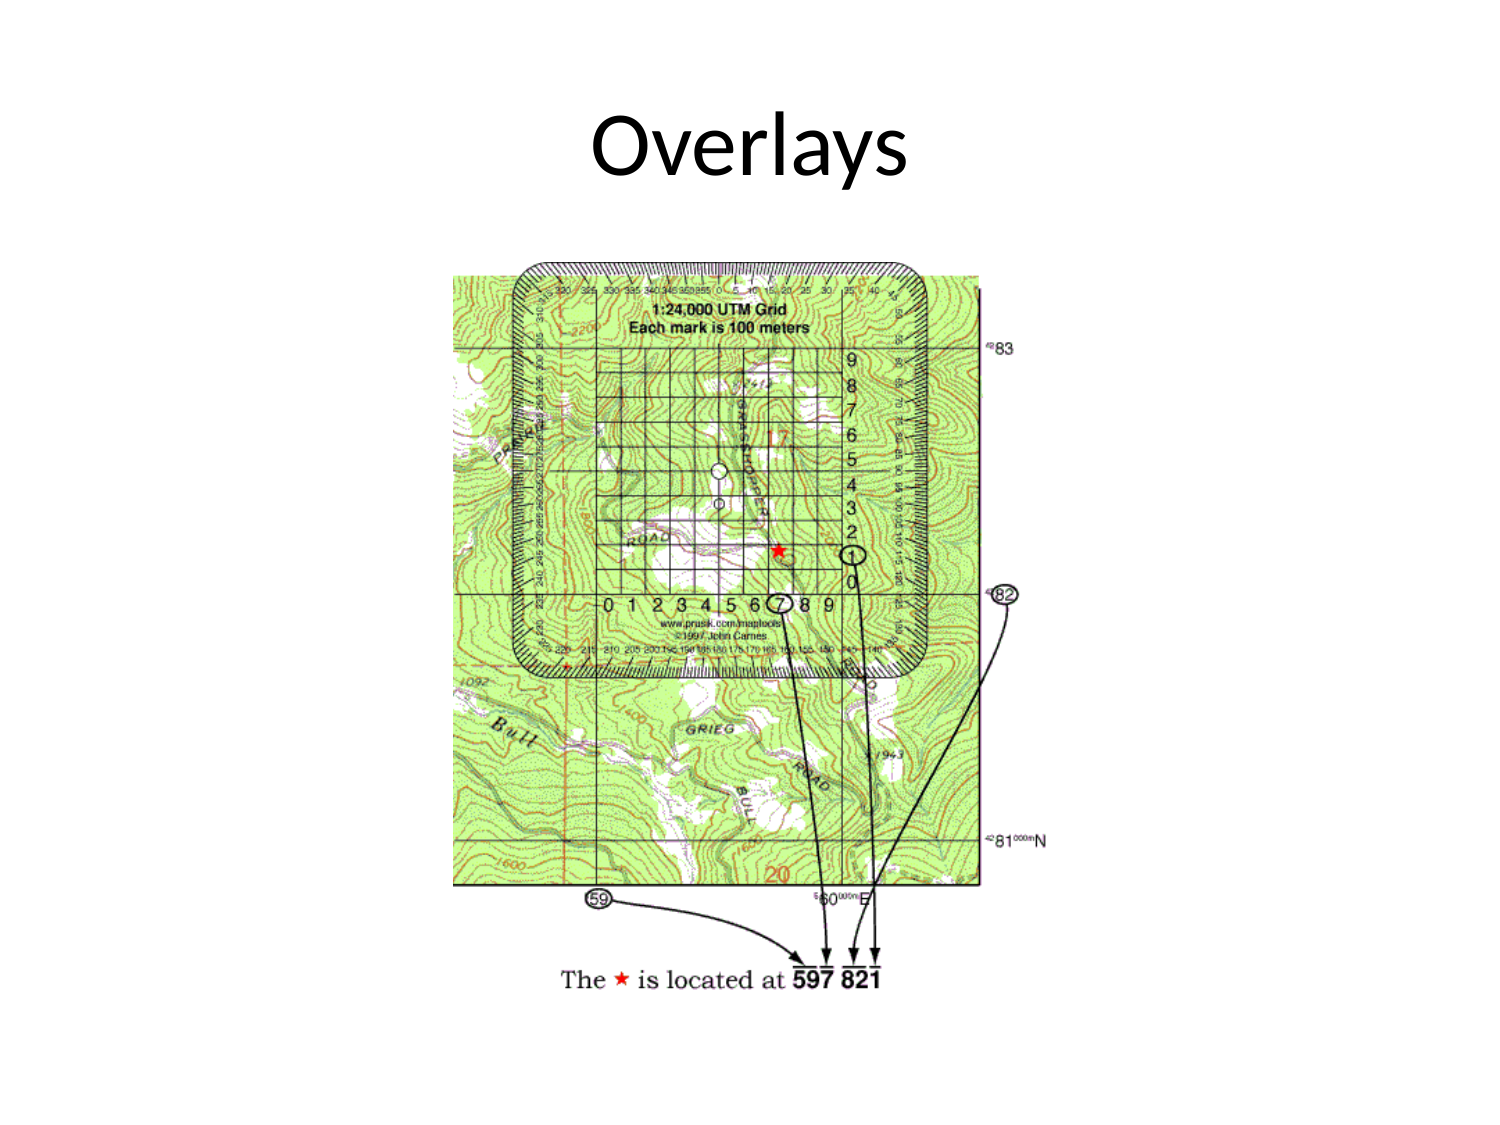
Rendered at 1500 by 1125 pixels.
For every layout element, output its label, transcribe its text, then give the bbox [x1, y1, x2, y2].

picture [75, 262, 1425, 1005]
title Overlays [75, 45, 1425, 233]
